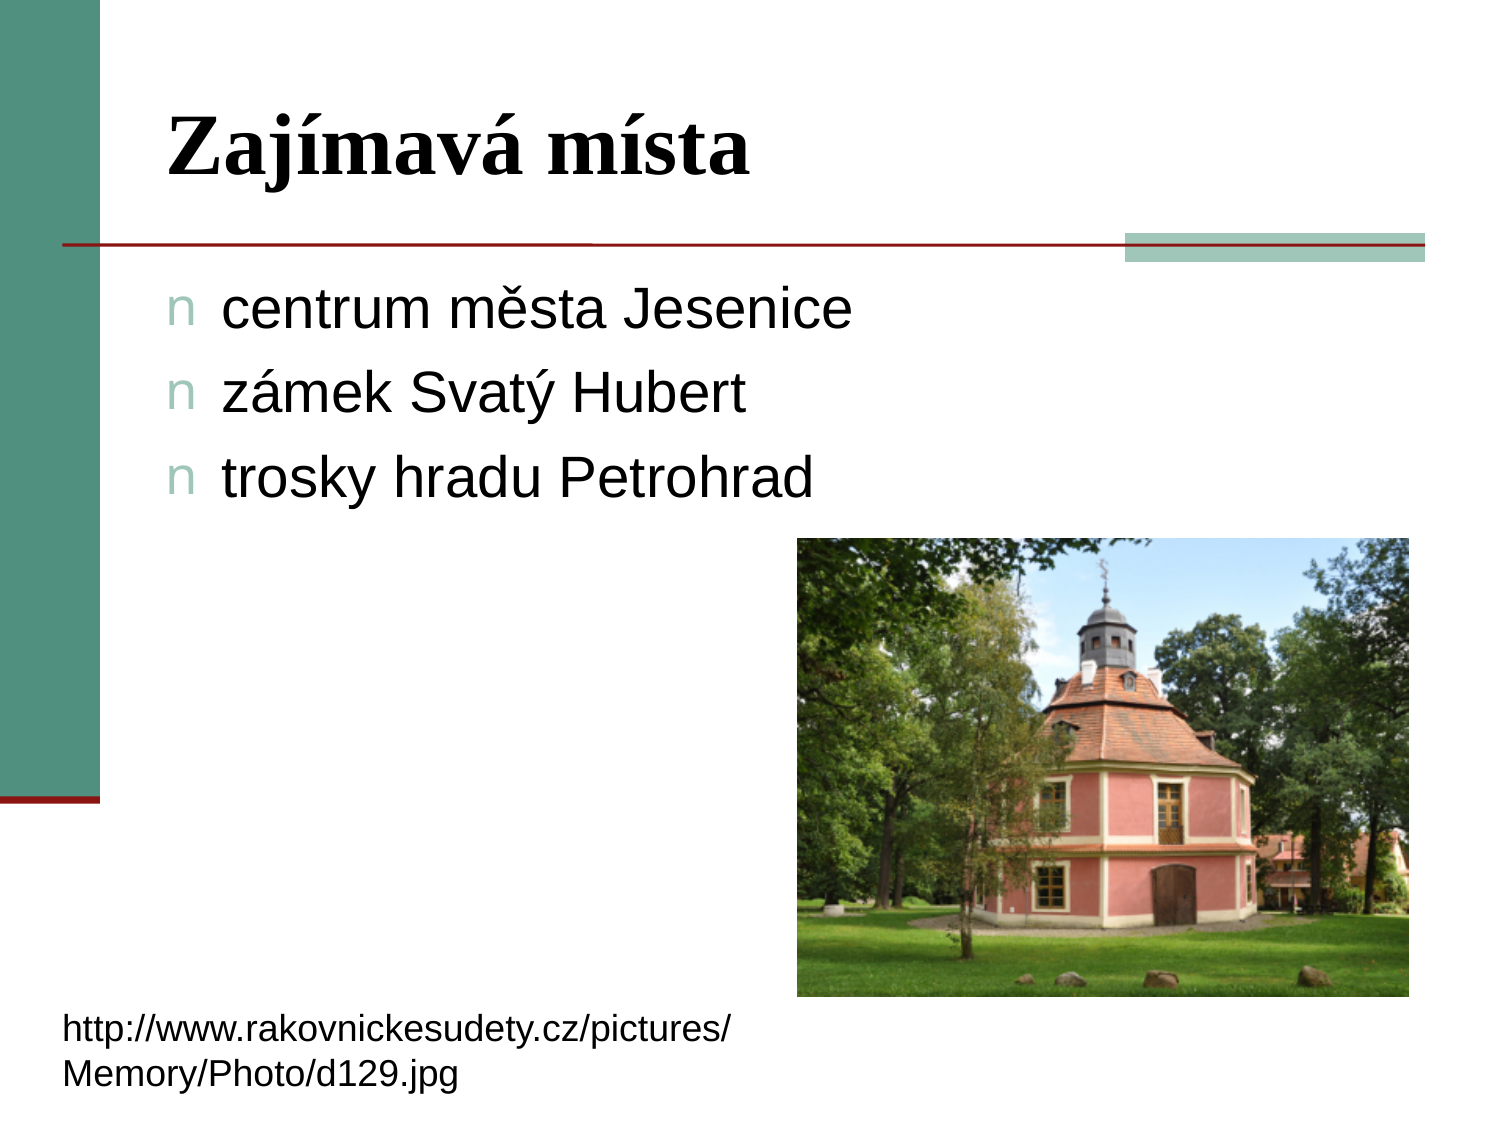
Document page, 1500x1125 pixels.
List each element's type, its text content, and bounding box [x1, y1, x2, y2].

picture [797, 538, 1409, 997]
list centrum města Jesenice zámek Svatý Hubert trosky hradu Petrohrad [150, 262, 1426, 1006]
text_box http://www.rakovnickesudety.cz/pictures/Memory/Photo/d129.jpg [47, 997, 797, 1102]
title Zajímavá místa [150, 45, 1426, 234]
